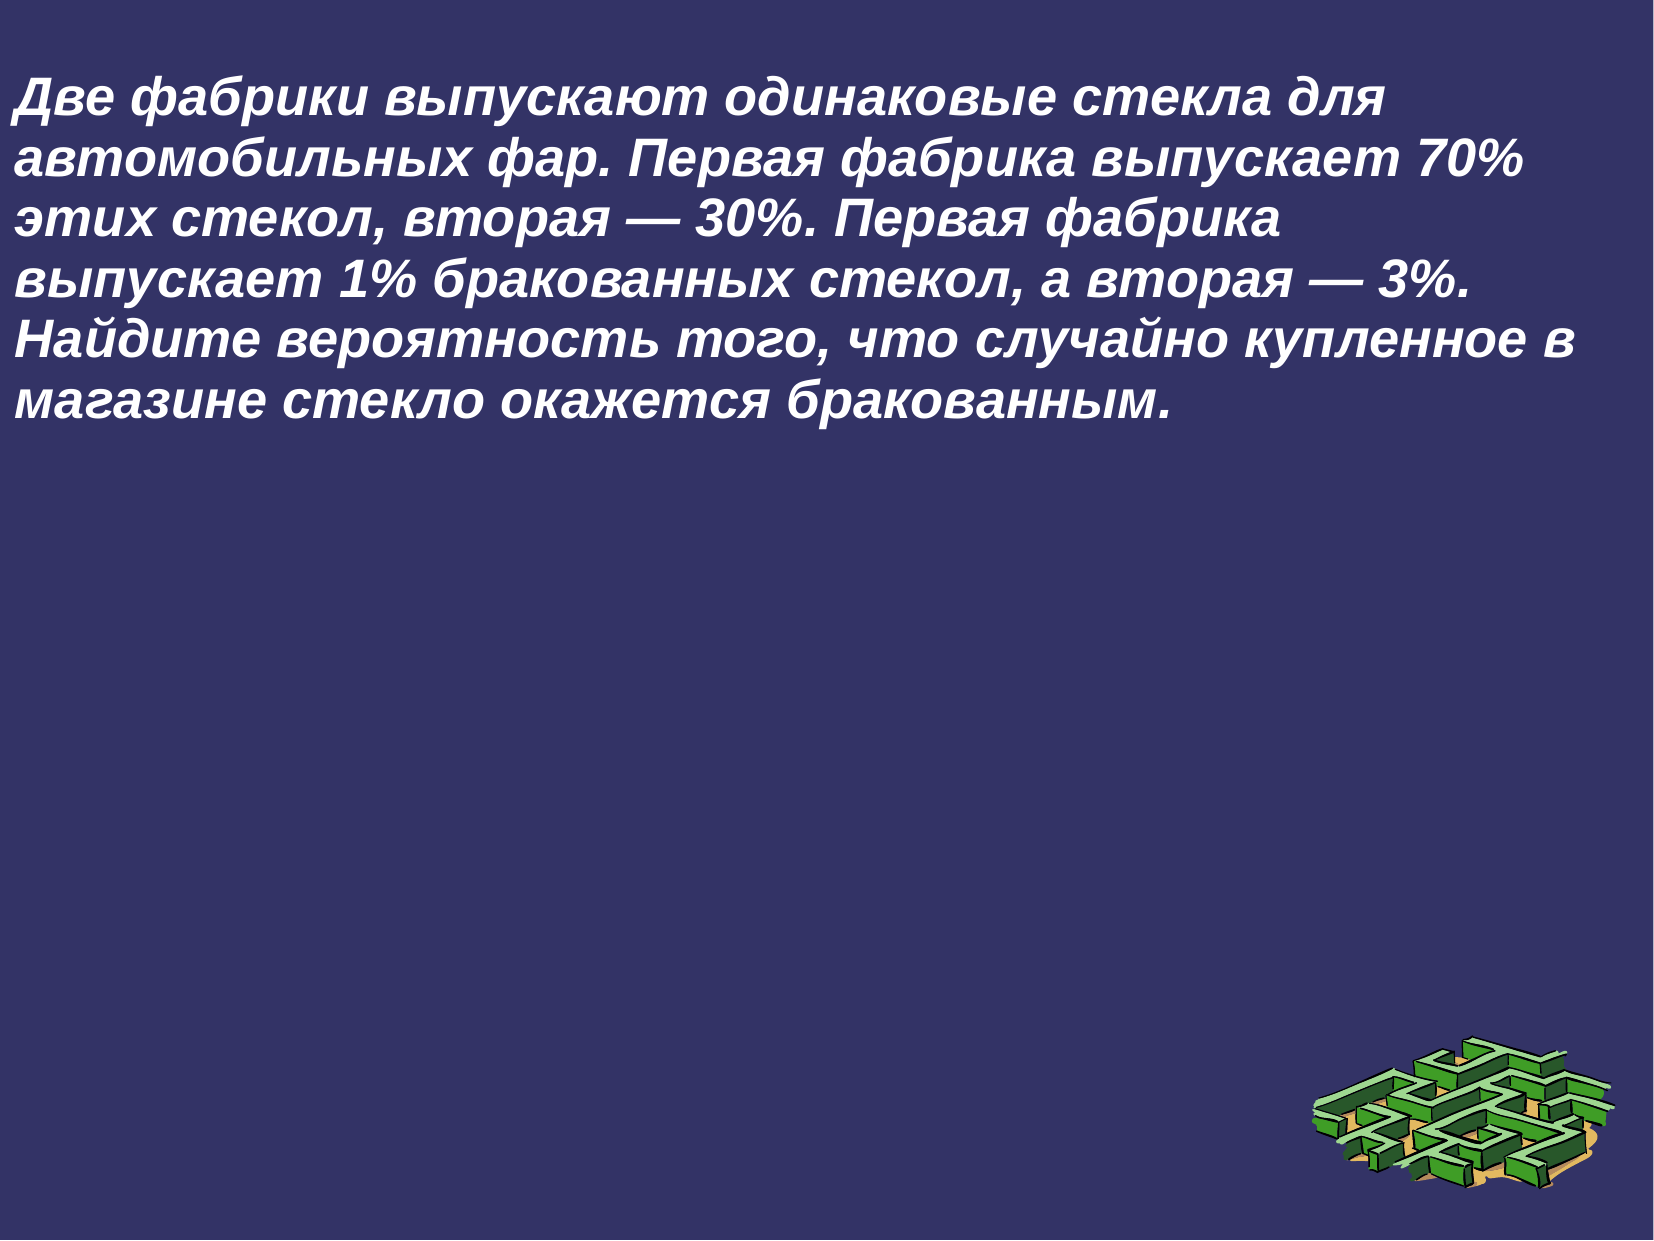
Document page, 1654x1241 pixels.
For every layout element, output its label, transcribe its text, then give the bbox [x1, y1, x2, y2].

text_box Две фабрики выпускают одинаковые стекла для автомобильных фар. Первая фабрика выпускает 70% этих стекол, вторая — 30%. Первая фабрика выпускает 1% бракованных стекол, а вторая — 3%. Найдите вероятность того, что случайно купленное в магазине стекло окажется бракованным. [0, 59, 1615, 444]
